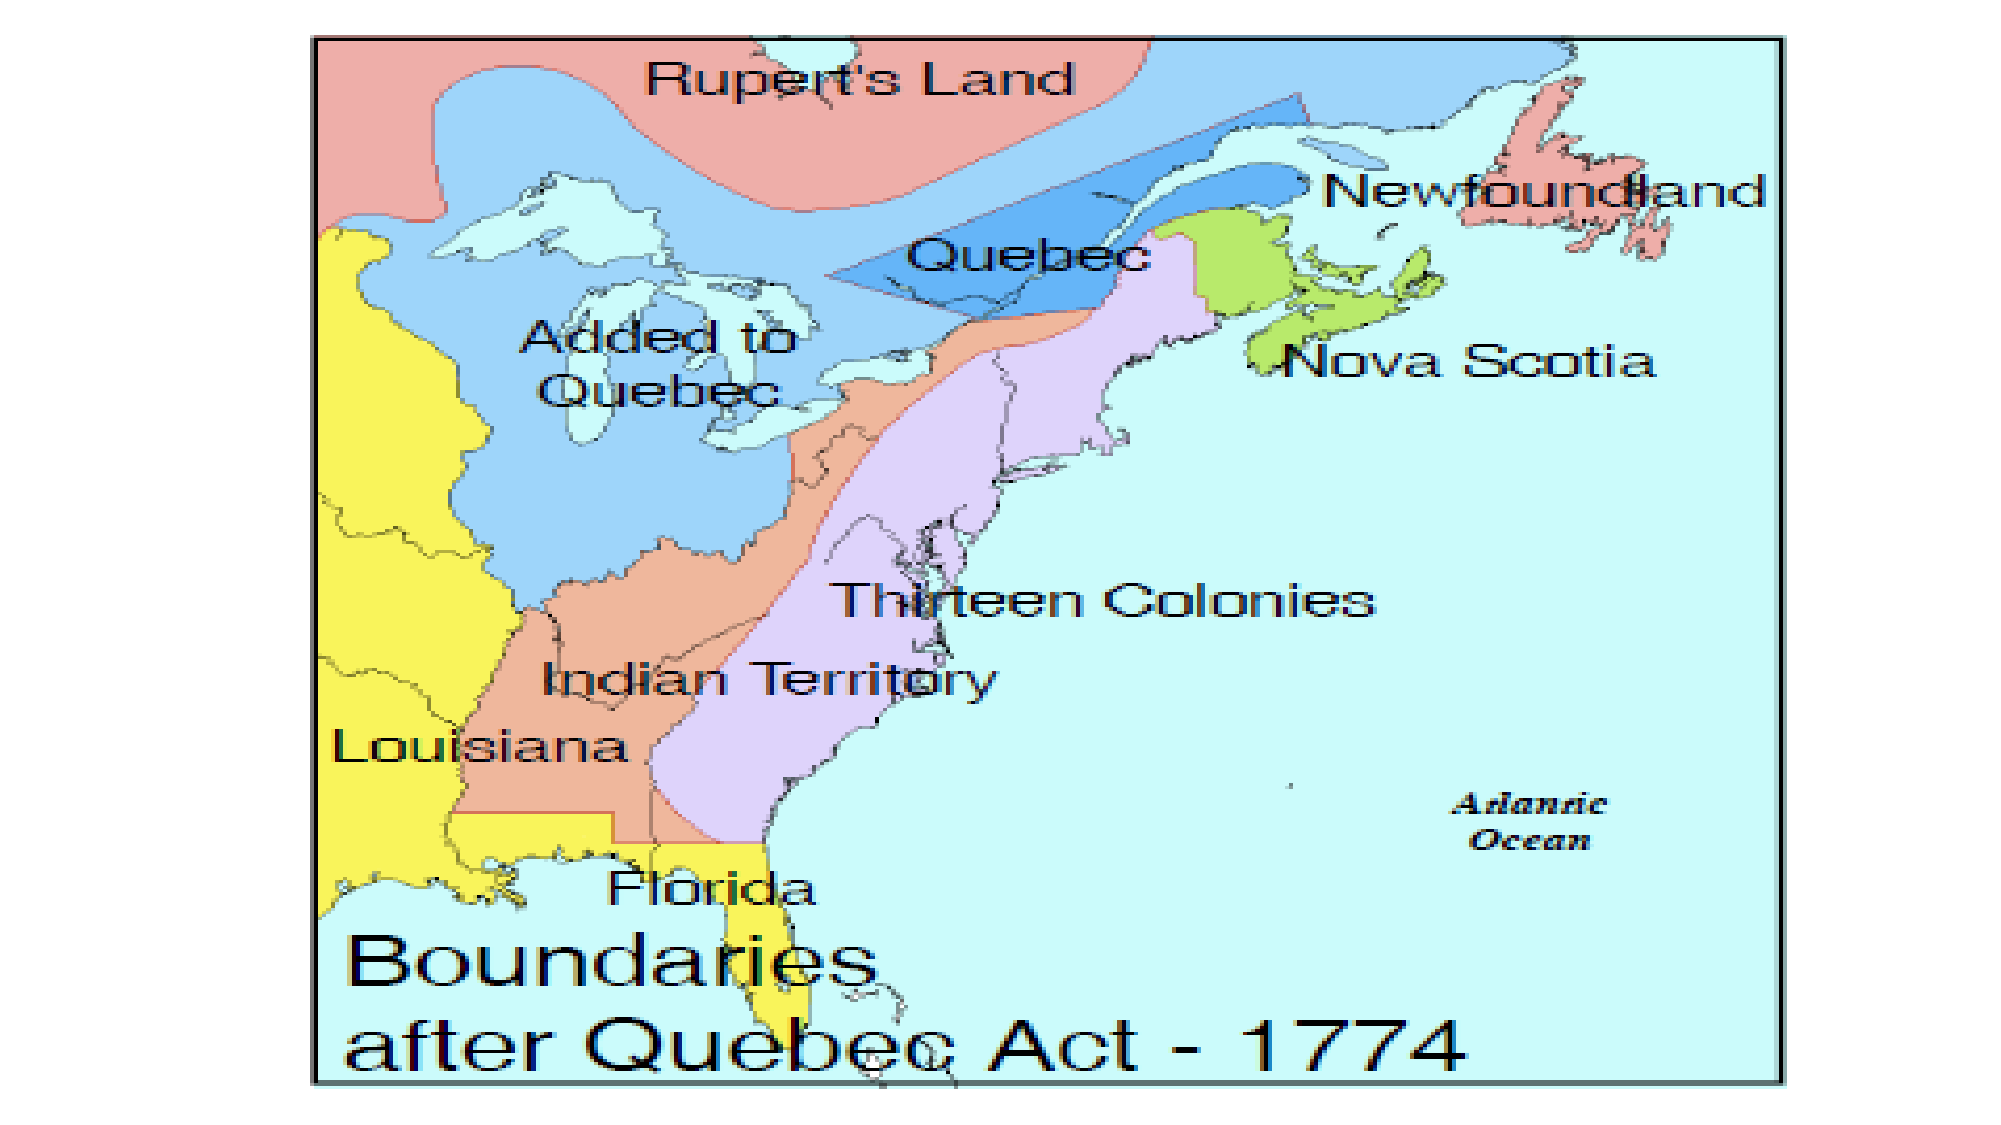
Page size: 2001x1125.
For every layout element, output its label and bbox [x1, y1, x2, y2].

picture [306, 29, 1800, 1096]
